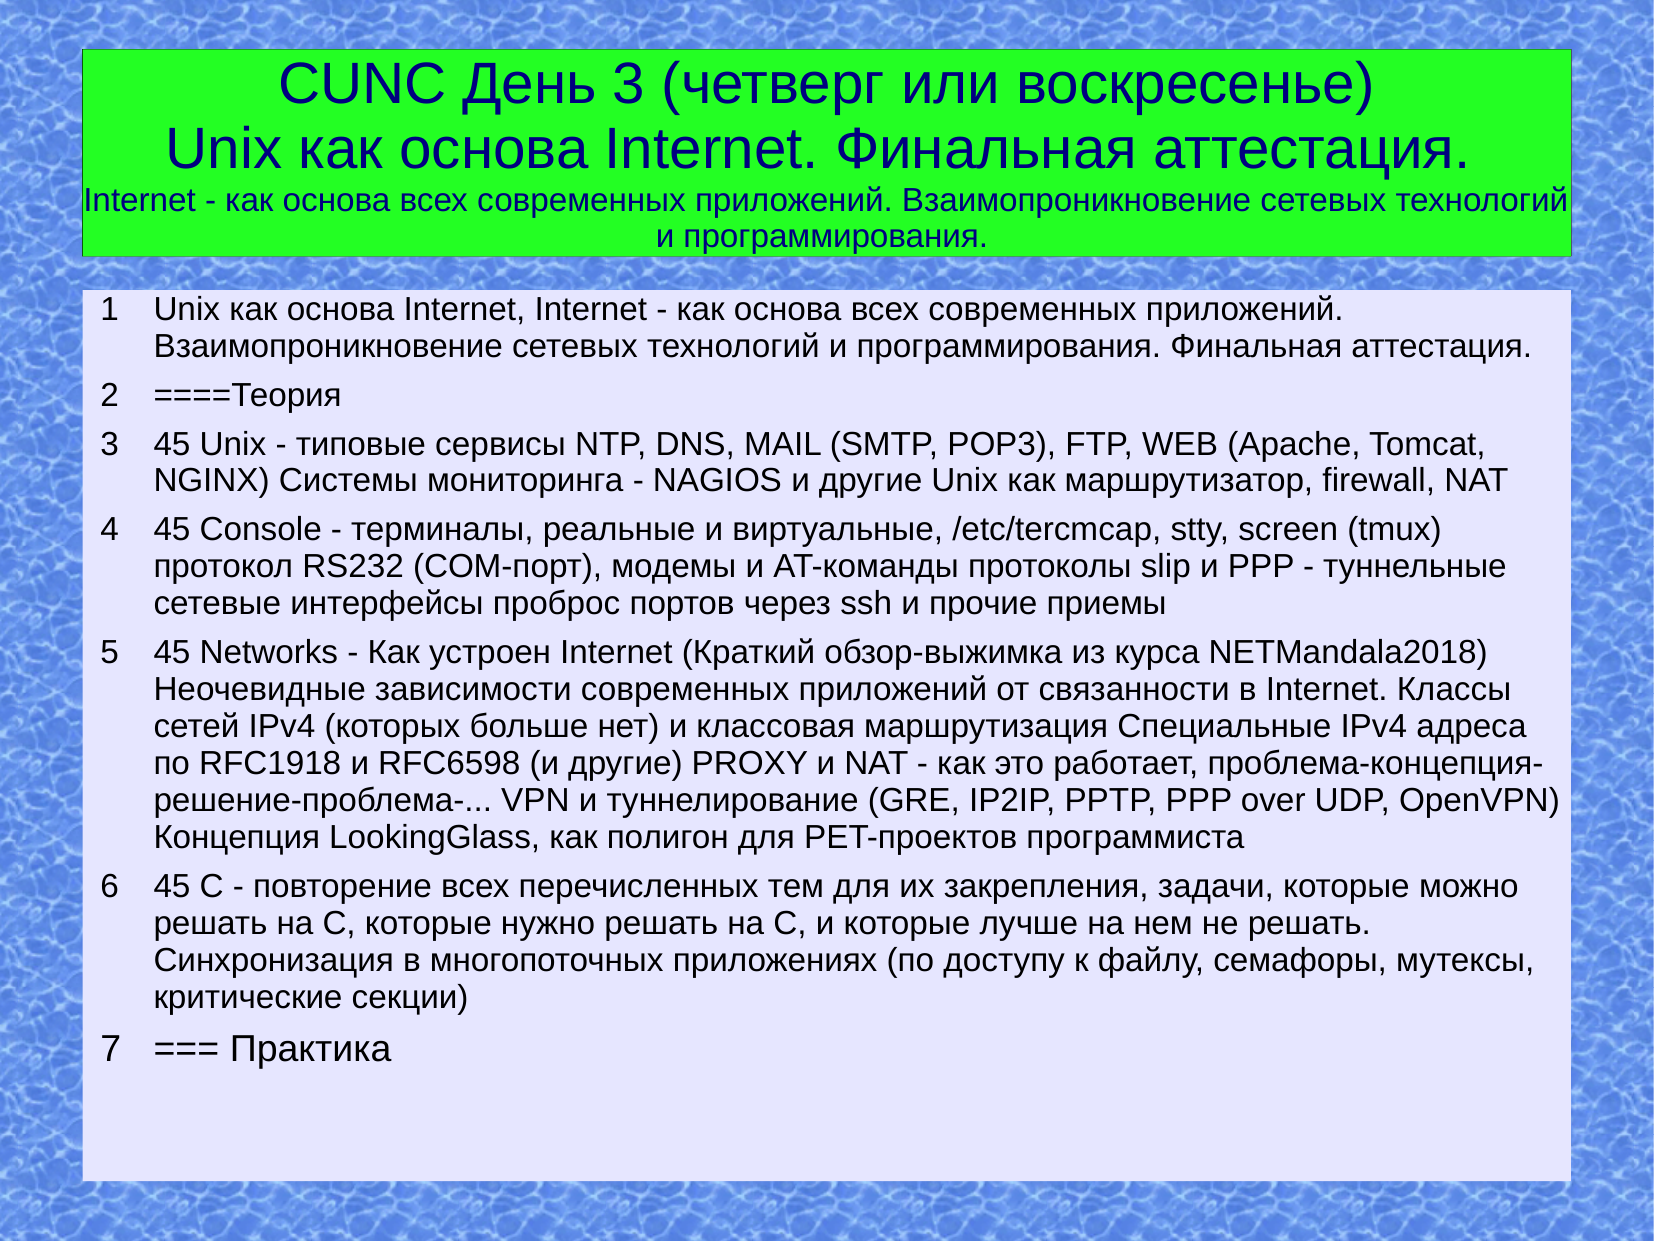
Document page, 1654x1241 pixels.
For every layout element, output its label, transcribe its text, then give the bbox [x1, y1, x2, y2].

picture [0, 0, 1654, 1241]
list Unix как основа Internet, Internet - как основа всех современных приложений. Взаимопроникновение сетевых технологий и программирования. Финальная аттестация. ====Теория 45 Unix - типовые сервисы NTP, DNS, MAIL (SMTP, POP3), FTP, WEB (Apache, Tomcat, NGINX) Системы мониторинга - NAGIOS и другие Unix как маршрутизатор, firewall, NAT 45 Console - терминалы, реальные и виртуальные, /etc/tercmcap, stty, screen (tmux) протокол RS232 (COM-порт), модемы и AT-команды протоколы slip и PPP - туннельные сетевые интерфейсы проброс портов через ssh и прочие приемы 45 Networks - Как устроен Internet (Краткий обзор-выжимка из курса NETMandala2018) Неочевидные зависимости современных приложений от связанности в Internet. Классы сетей IPv4 (которых больше нет) и классовая маршрутизация Специальные IPv4 адреса по RFC1918 и RFC6598 (и другие) PROXY и NAT - как это работает, проблема-концепция-решение-проблема-... VPN и туннелирование (GRE, IP2IP, PPTP, PPP over UDP, OpenVPN) Концепция LookingGlass, как полигон для PET-проектов программиста 45 С - повторение всех перечисленных тем для их закрепления, задачи, которые можно решать на C, которые нужно решать на C, и которые лучше на нем не решать. Синхронизация в многопоточных приложениях (по доступу к файлу, семафоры, мутексы, критические секции) === Практика [82, 290, 1571, 1182]
title CUNC День 3 (четверг или воскресенье) Unix как основа Internet. Финальная аттестация. Internet - как основа всех современных приложений. Взаимопроникновение сетевых технологий и программирования. [82, 49, 1571, 257]
